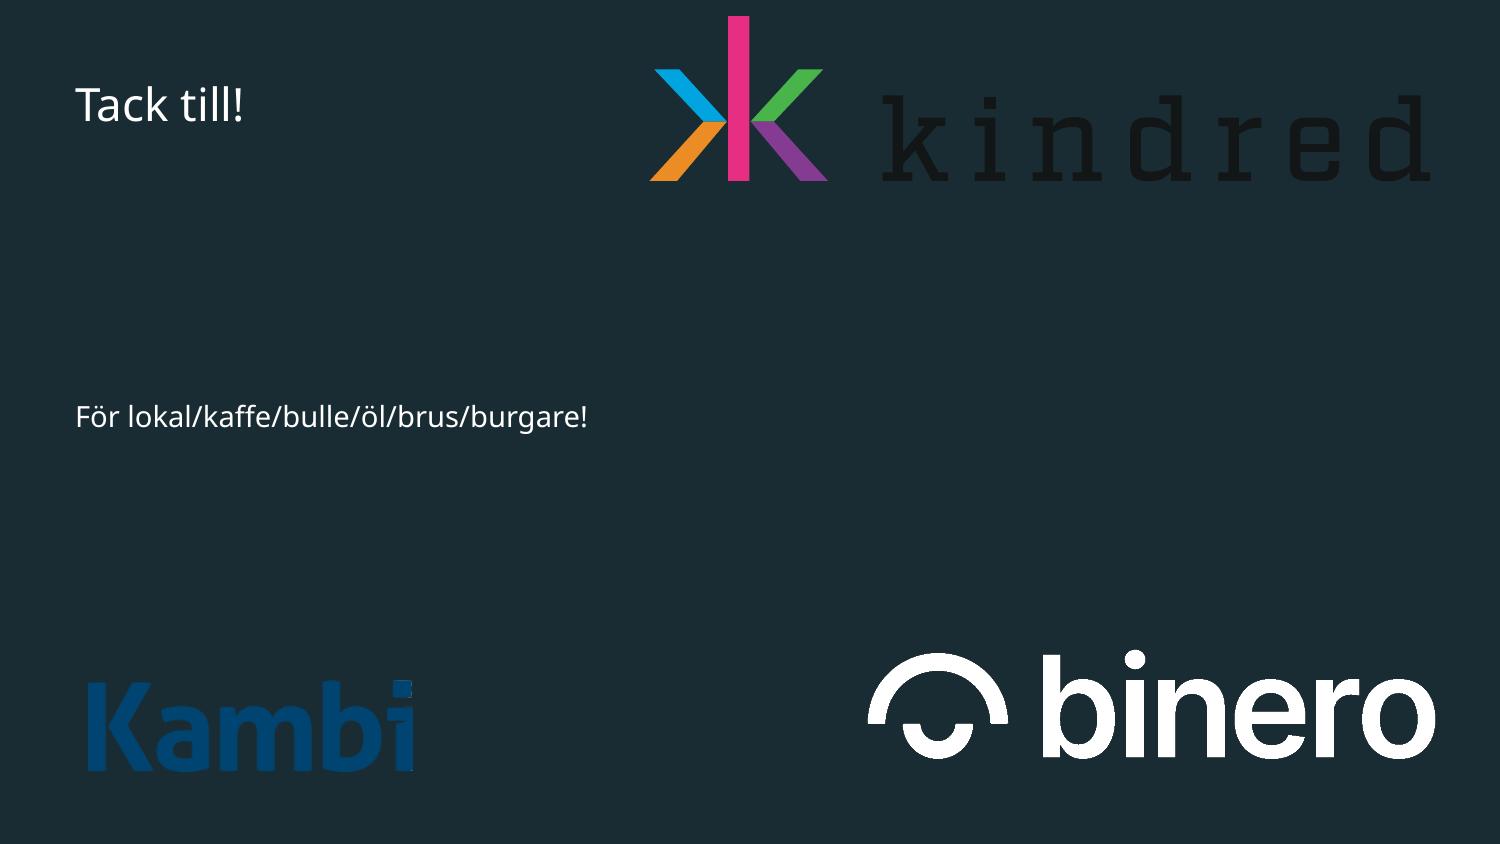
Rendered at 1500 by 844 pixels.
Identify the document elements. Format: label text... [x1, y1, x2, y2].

picture [614, 3, 1465, 206]
picture [797, 579, 1500, 827]
picture [88, 679, 413, 772]
list För lokal/kaffe/bulle/öl/brus/burgare! [75, 197, 1425, 687]
title Tack till! [75, 33, 614, 175]
